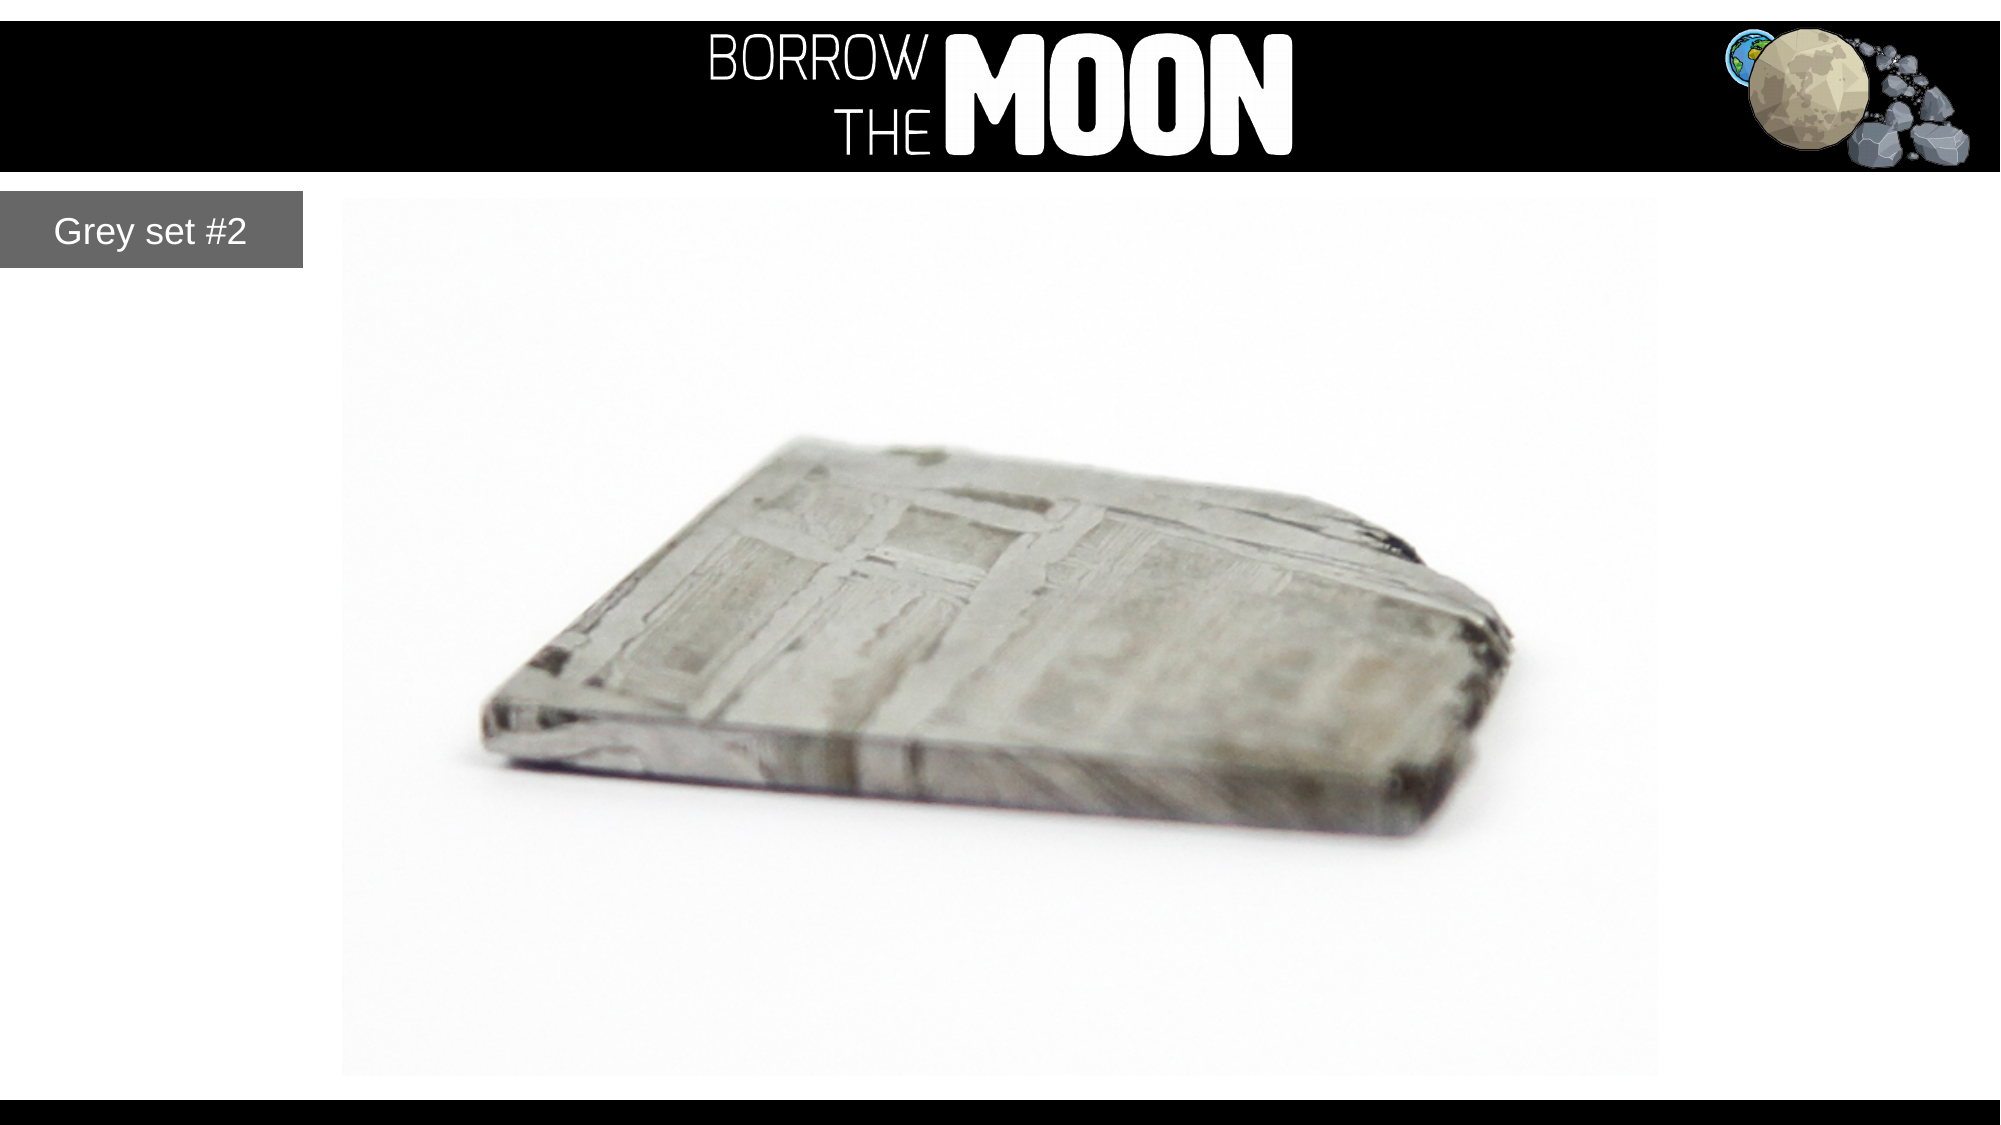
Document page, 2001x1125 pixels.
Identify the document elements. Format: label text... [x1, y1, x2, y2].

text_box Grey set #2 [0, 191, 303, 268]
picture [342, 199, 1658, 1076]
